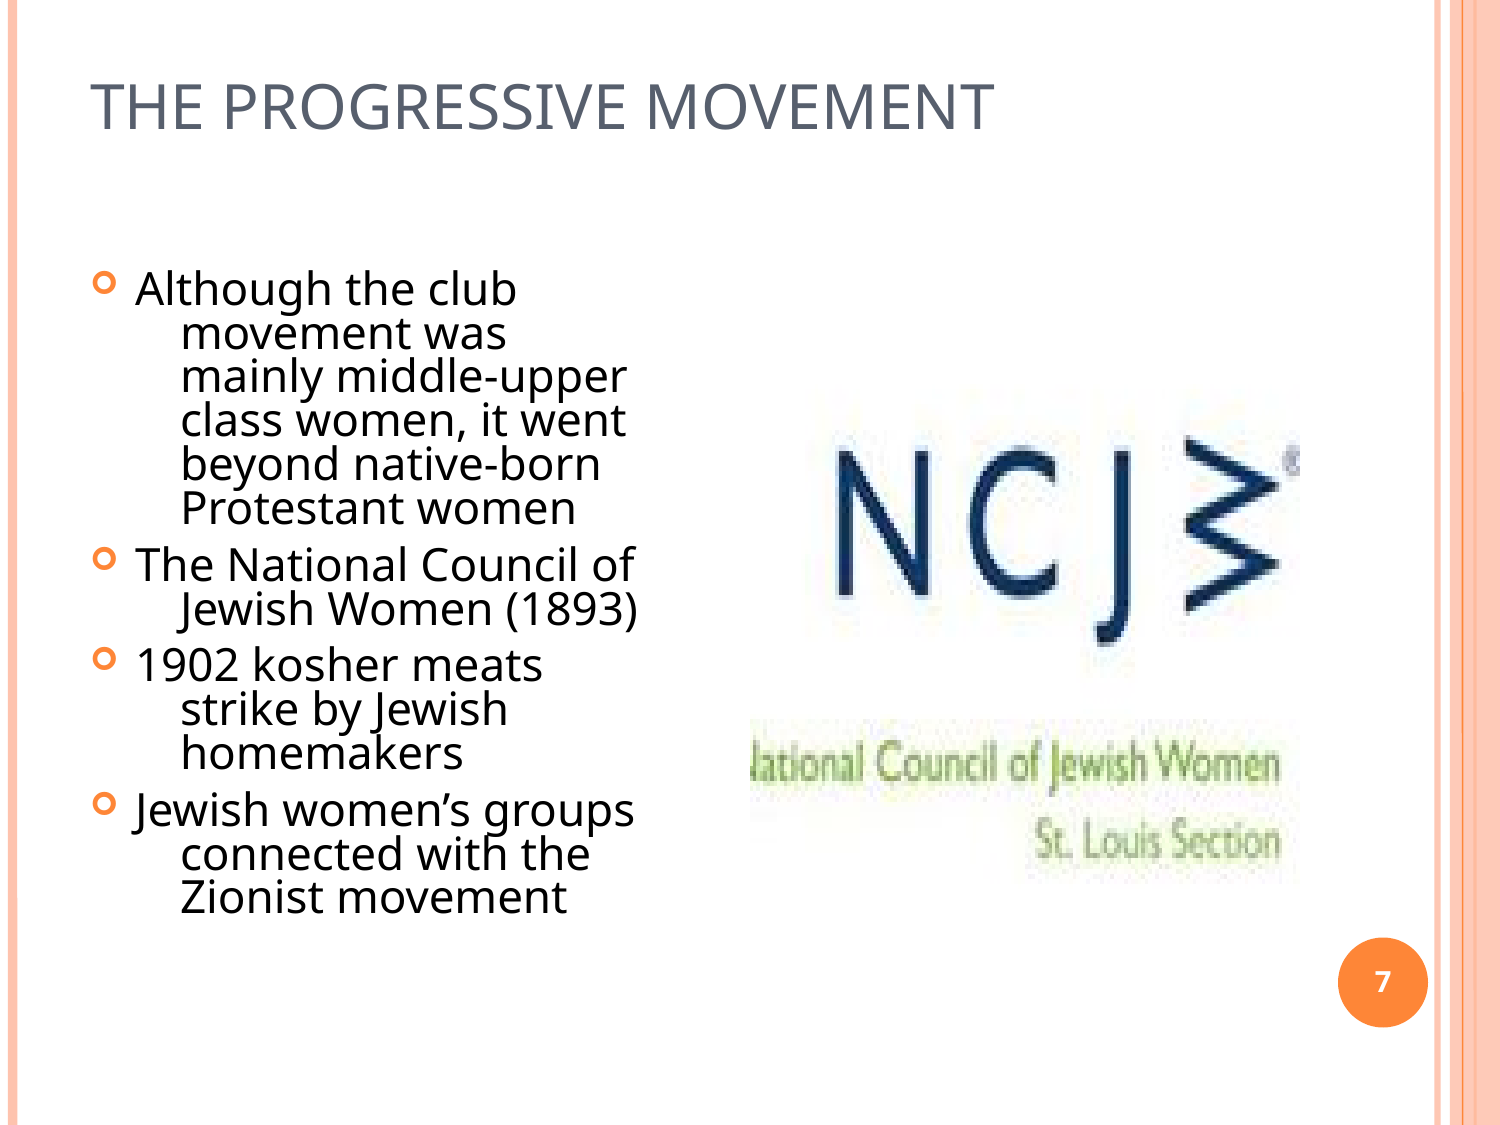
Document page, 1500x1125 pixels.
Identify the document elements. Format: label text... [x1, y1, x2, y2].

title The Progressive Movement [75, 45, 1300, 150]
picture [750, 224, 1300, 1051]
list Although the club movement was mainly middle-upper class women, it went beyond native-born Protestant women The National Council of Jewish Women (1893) 1902 kosher meats strike by Jewish homemakers Jewish women’s groups connected with the Zionist movement [75, 262, 676, 1013]
text_box 7 [1333, 940, 1434, 1027]
